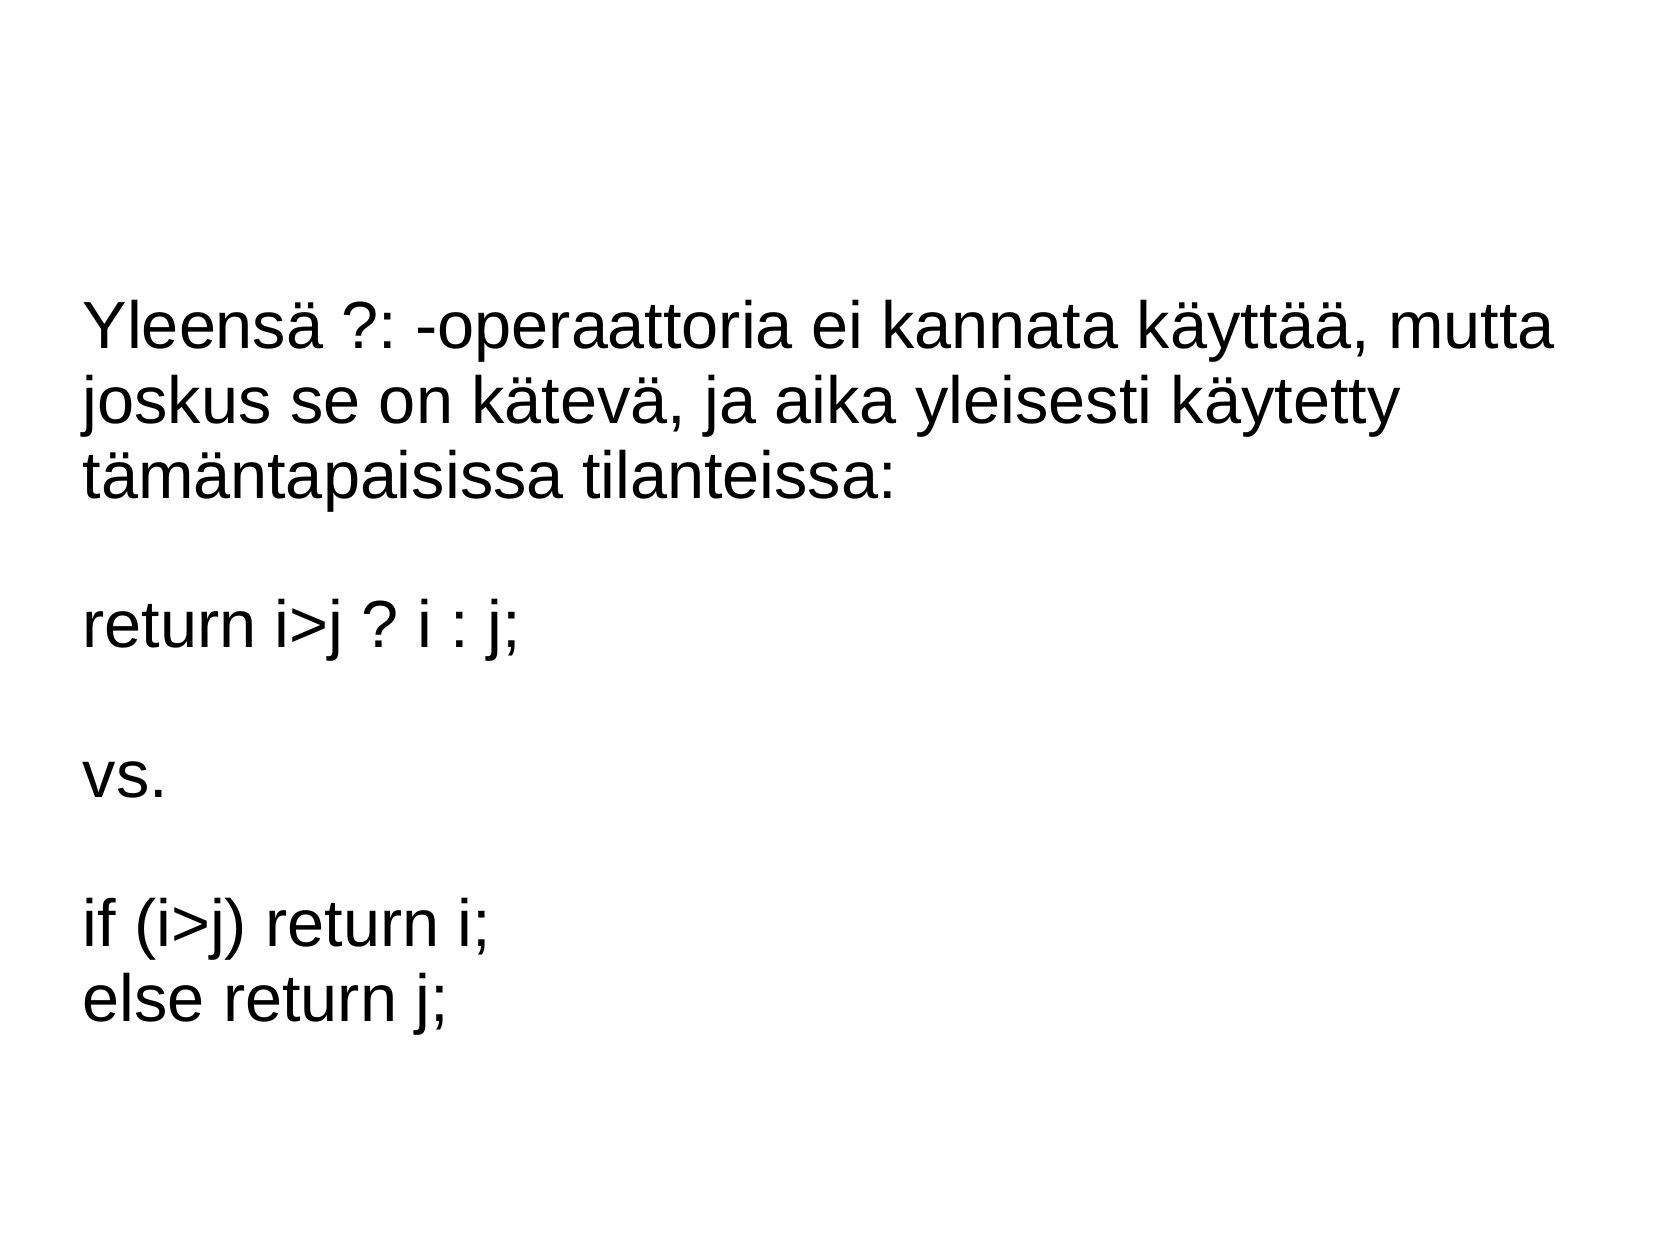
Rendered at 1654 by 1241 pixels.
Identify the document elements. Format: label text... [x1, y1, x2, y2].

text_box Yleensä ?: -operaattoria ei kannata käyttää, mutta joskus se on kätevä, ja aika yleisesti käytetty tämäntapaisissa tilanteissa: return i>j ? i : j; vs. if (i>j) return i; else return j; [82, 288, 1571, 1111]
